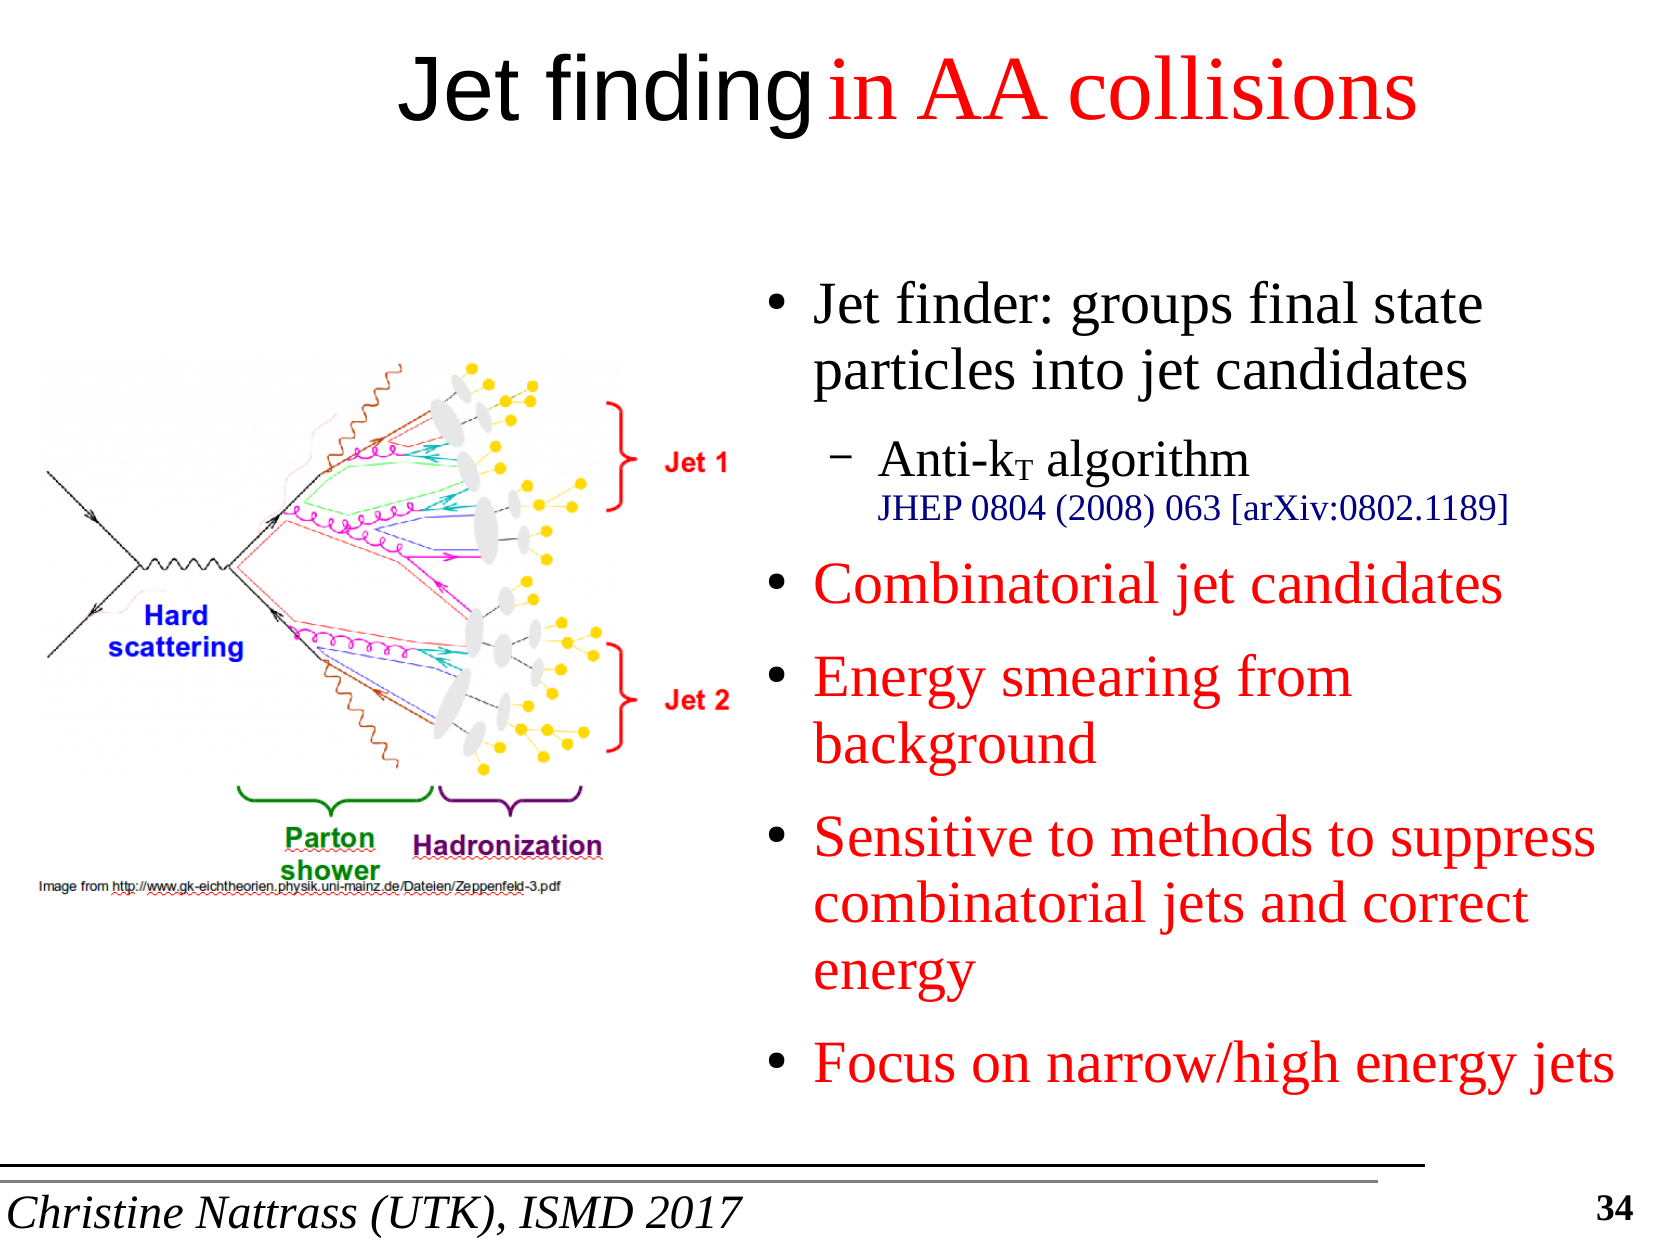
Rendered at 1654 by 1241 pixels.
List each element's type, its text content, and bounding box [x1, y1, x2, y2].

picture [30, 329, 750, 930]
list Jet finder: groups final state particles into jet candidates Anti-kT algorithm JHEP 0804 (2008) 063 [arXiv:0802.1189] Combinatorial jet candidates Energy smearing from background Sensitive to methods to suppress combinatorial jets and correct energy Focus on narrow/high energy jets [750, 269, 1621, 1146]
title Jet finding [234, 8, 770, 169]
title in AA collisions [770, 0, 1477, 192]
